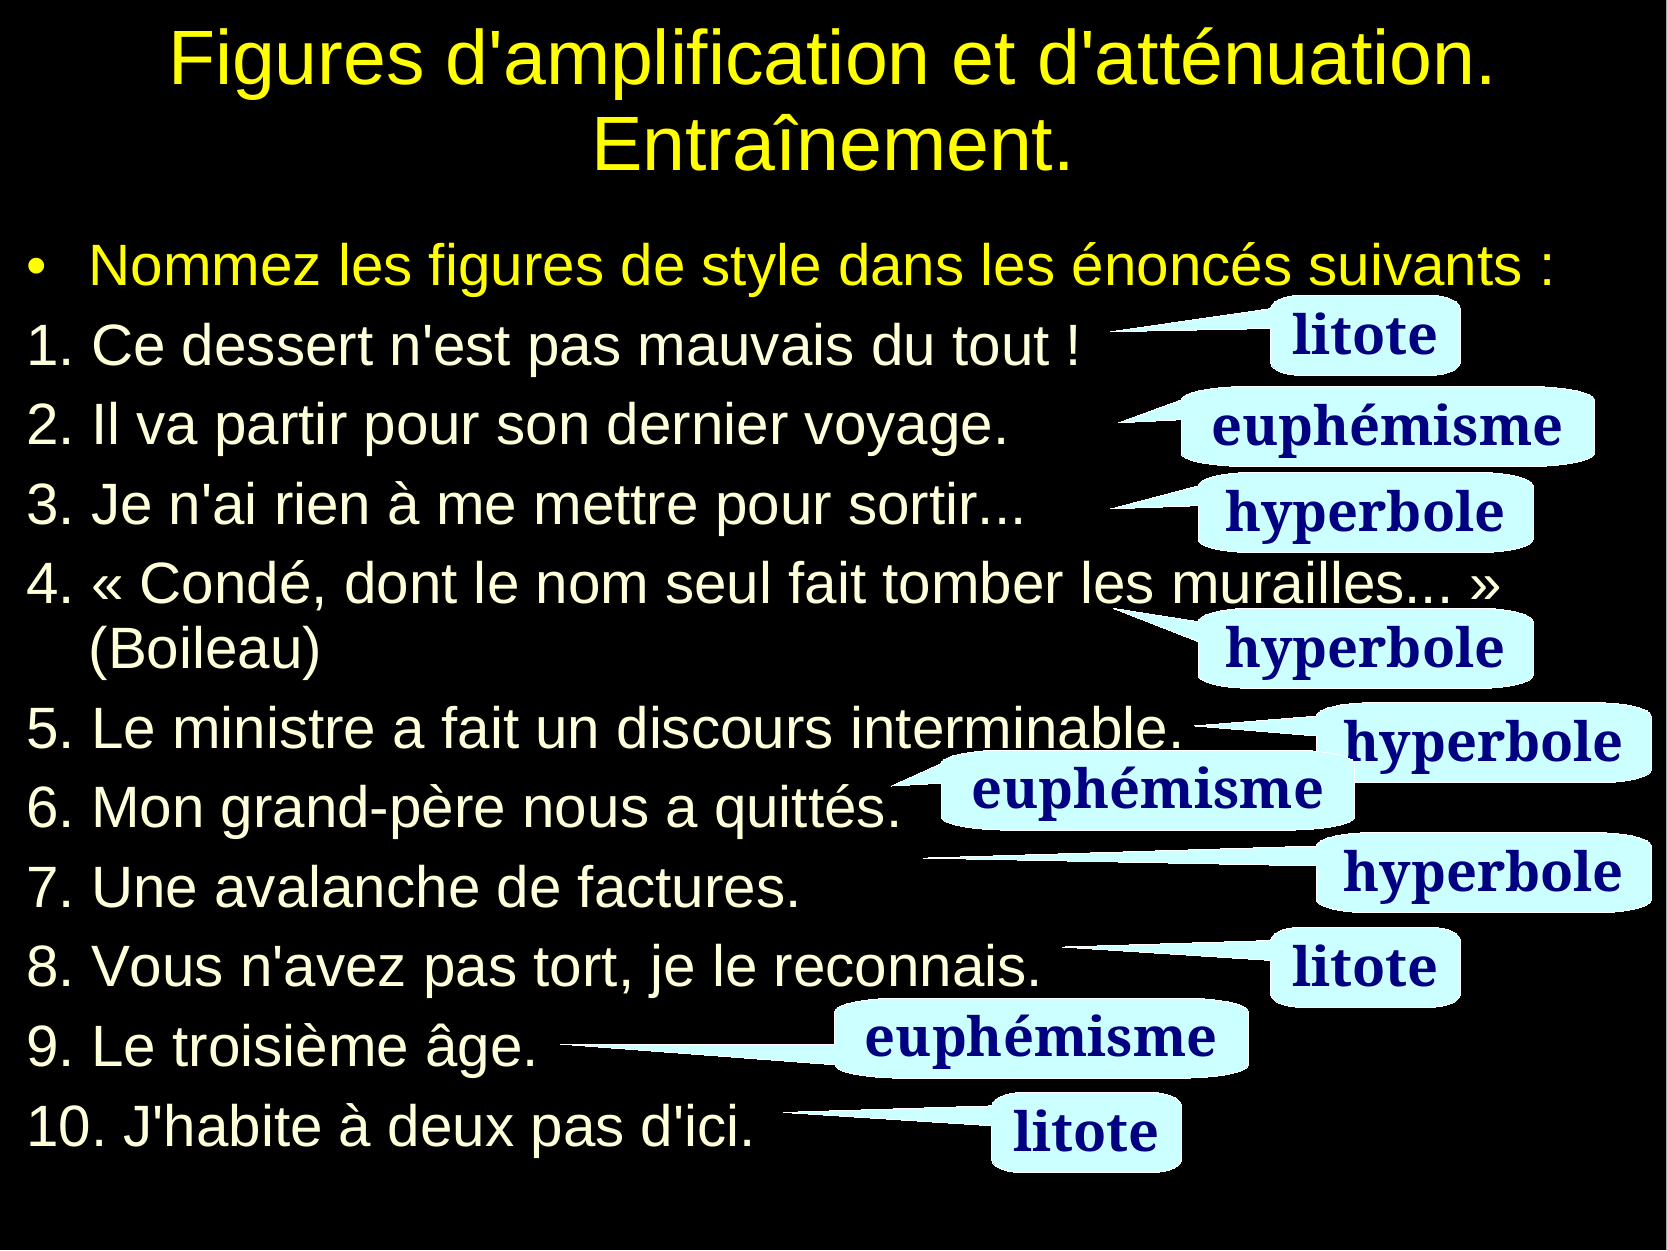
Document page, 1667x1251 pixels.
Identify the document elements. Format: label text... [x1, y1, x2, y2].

title Figures d'amplification et d'atténuation. Entraînement. [0, 6, 1667, 196]
text_box euphémisme [1118, 386, 1595, 467]
text_box hyperbole [1110, 472, 1534, 553]
text_box hyperbole [923, 832, 1652, 913]
text_box litote [1062, 927, 1461, 1008]
text_box hyperbole [1194, 702, 1652, 783]
text_box euphémisme [560, 998, 1249, 1079]
text_box hyperbole [1113, 608, 1534, 689]
text_box litote [783, 1092, 1182, 1173]
text_box euphémisme [891, 750, 1355, 831]
list Nommez les figures de style dans les énoncés suivants : 1. Ce dessert n'est pas mauvais du tout ! 2. Il va partir pour son dernier voyage. 3. Je n'ai rien à me mettre pour sortir... 4. « Condé, dont le nom seul fait tomber les murailles... » (Boileau) 5. Le ministre a fait un discours interminable. 6. Mon grand-père nous a quittés. 7. Une avalanche de factures. 8. Vous n'avez pas tort, je le reconnais. 9. Le troisième âge. 10. J'habite à deux pas d'ici. [9, 224, 1667, 1211]
text_box litote [1110, 295, 1461, 376]
